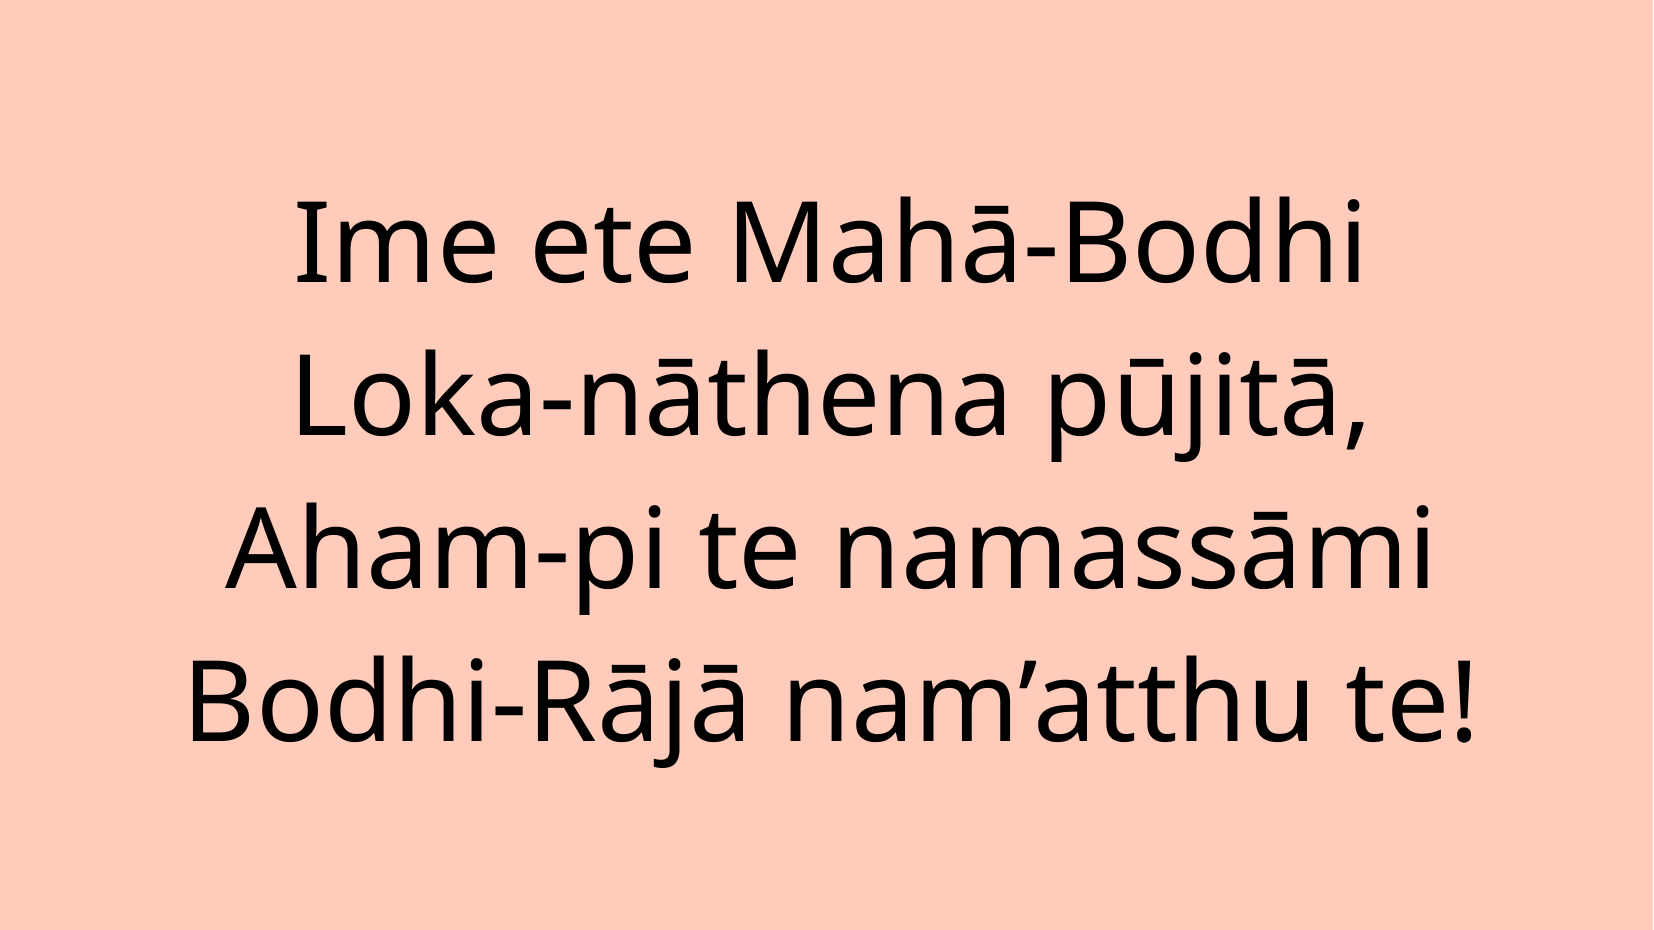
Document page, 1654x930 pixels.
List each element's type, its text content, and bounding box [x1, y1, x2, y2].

subtitle Ime ete Mahā-Bodhi Loka-nāthena pūjitā, Aham-pi te namassāmi Bodhi-Rājā nam’atthu te! [45, 1, 1618, 930]
